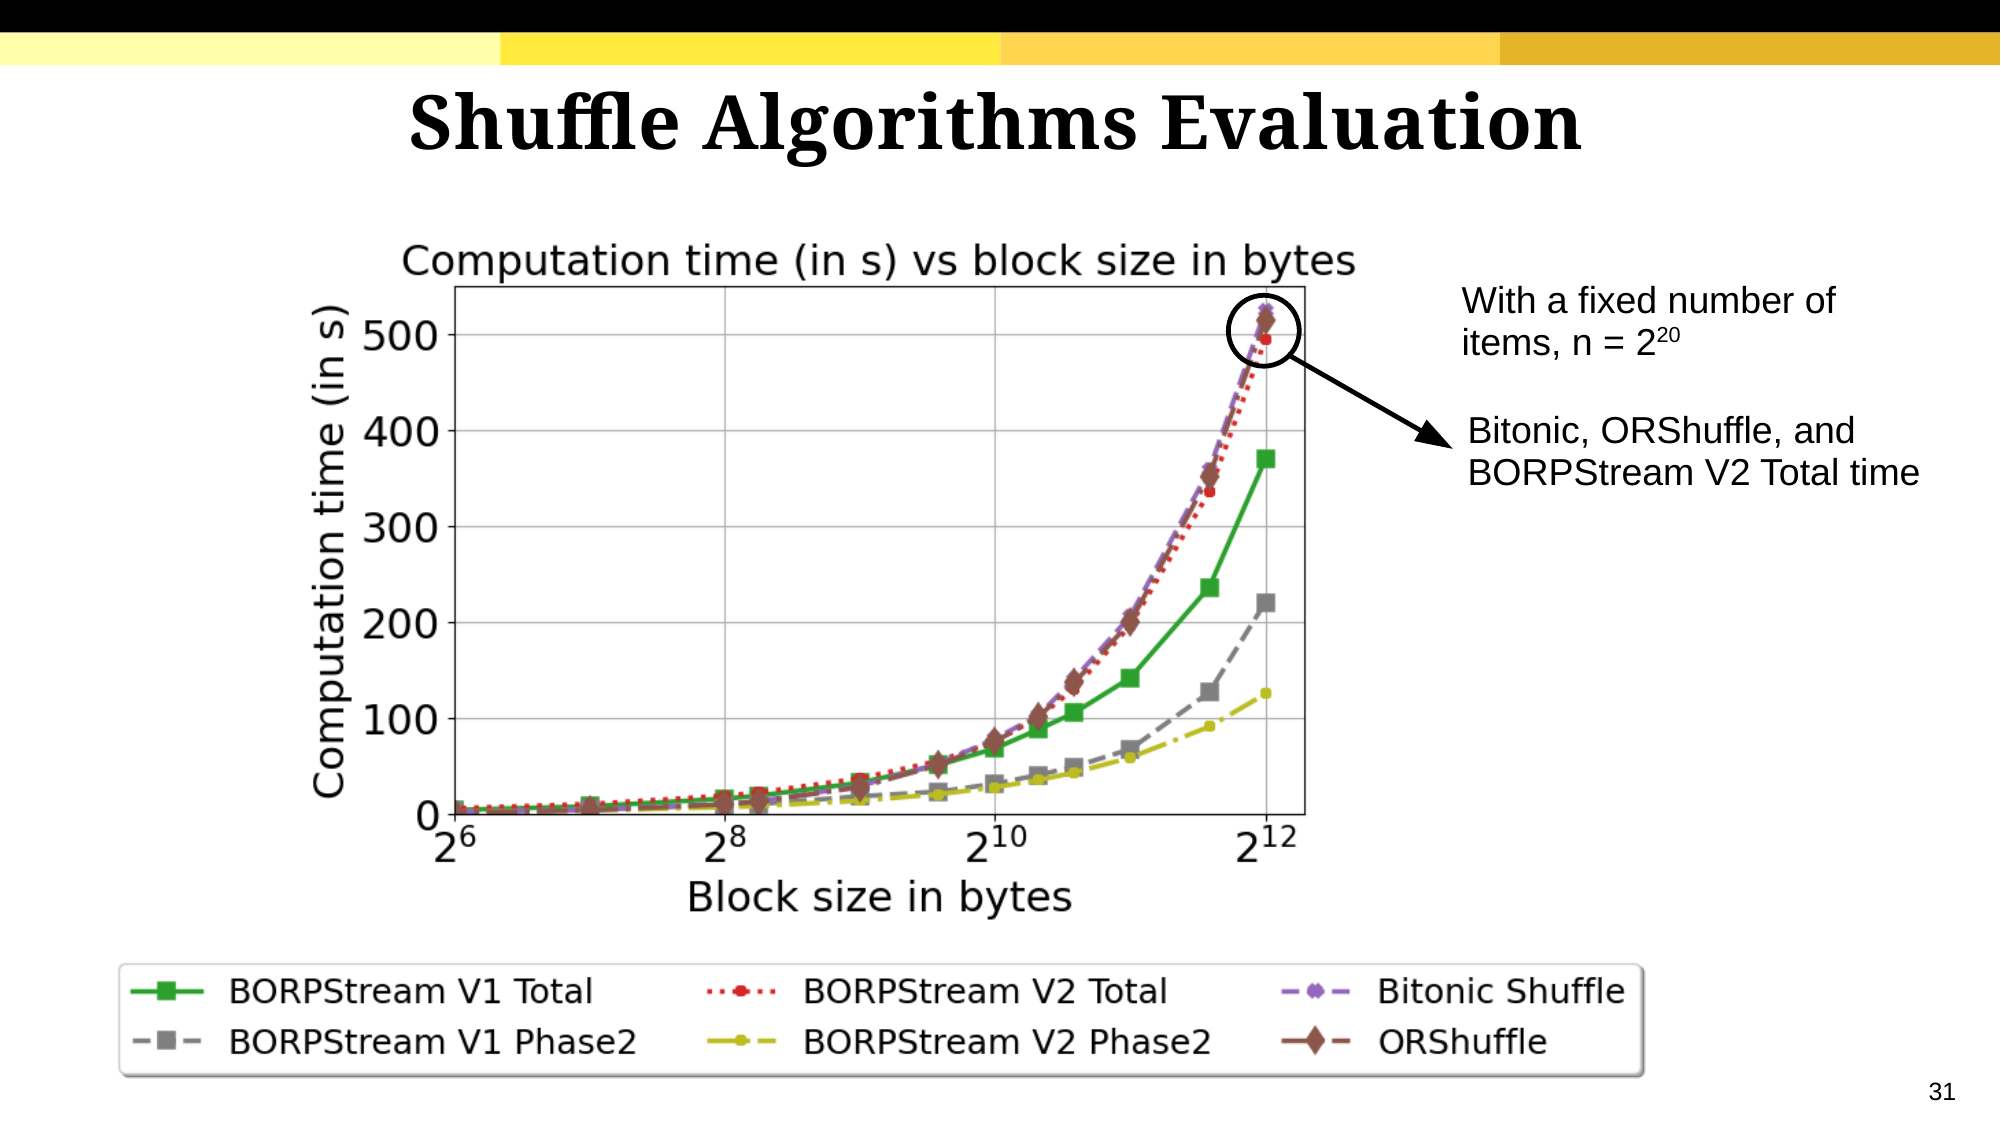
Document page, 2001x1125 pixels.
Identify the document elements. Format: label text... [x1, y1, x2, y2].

text_box With a fixed number of items, n = 220 [1446, 271, 1932, 371]
text_box [1228, 295, 1300, 367]
text_box 31 [1913, 1070, 1972, 1114]
picture [105, 230, 1654, 1087]
text_box Bitonic, ORShuffle, and BORPStream V2 Total time [1452, 402, 1938, 544]
title Shuffle Algorithms Evaluation [48, 53, 1947, 201]
